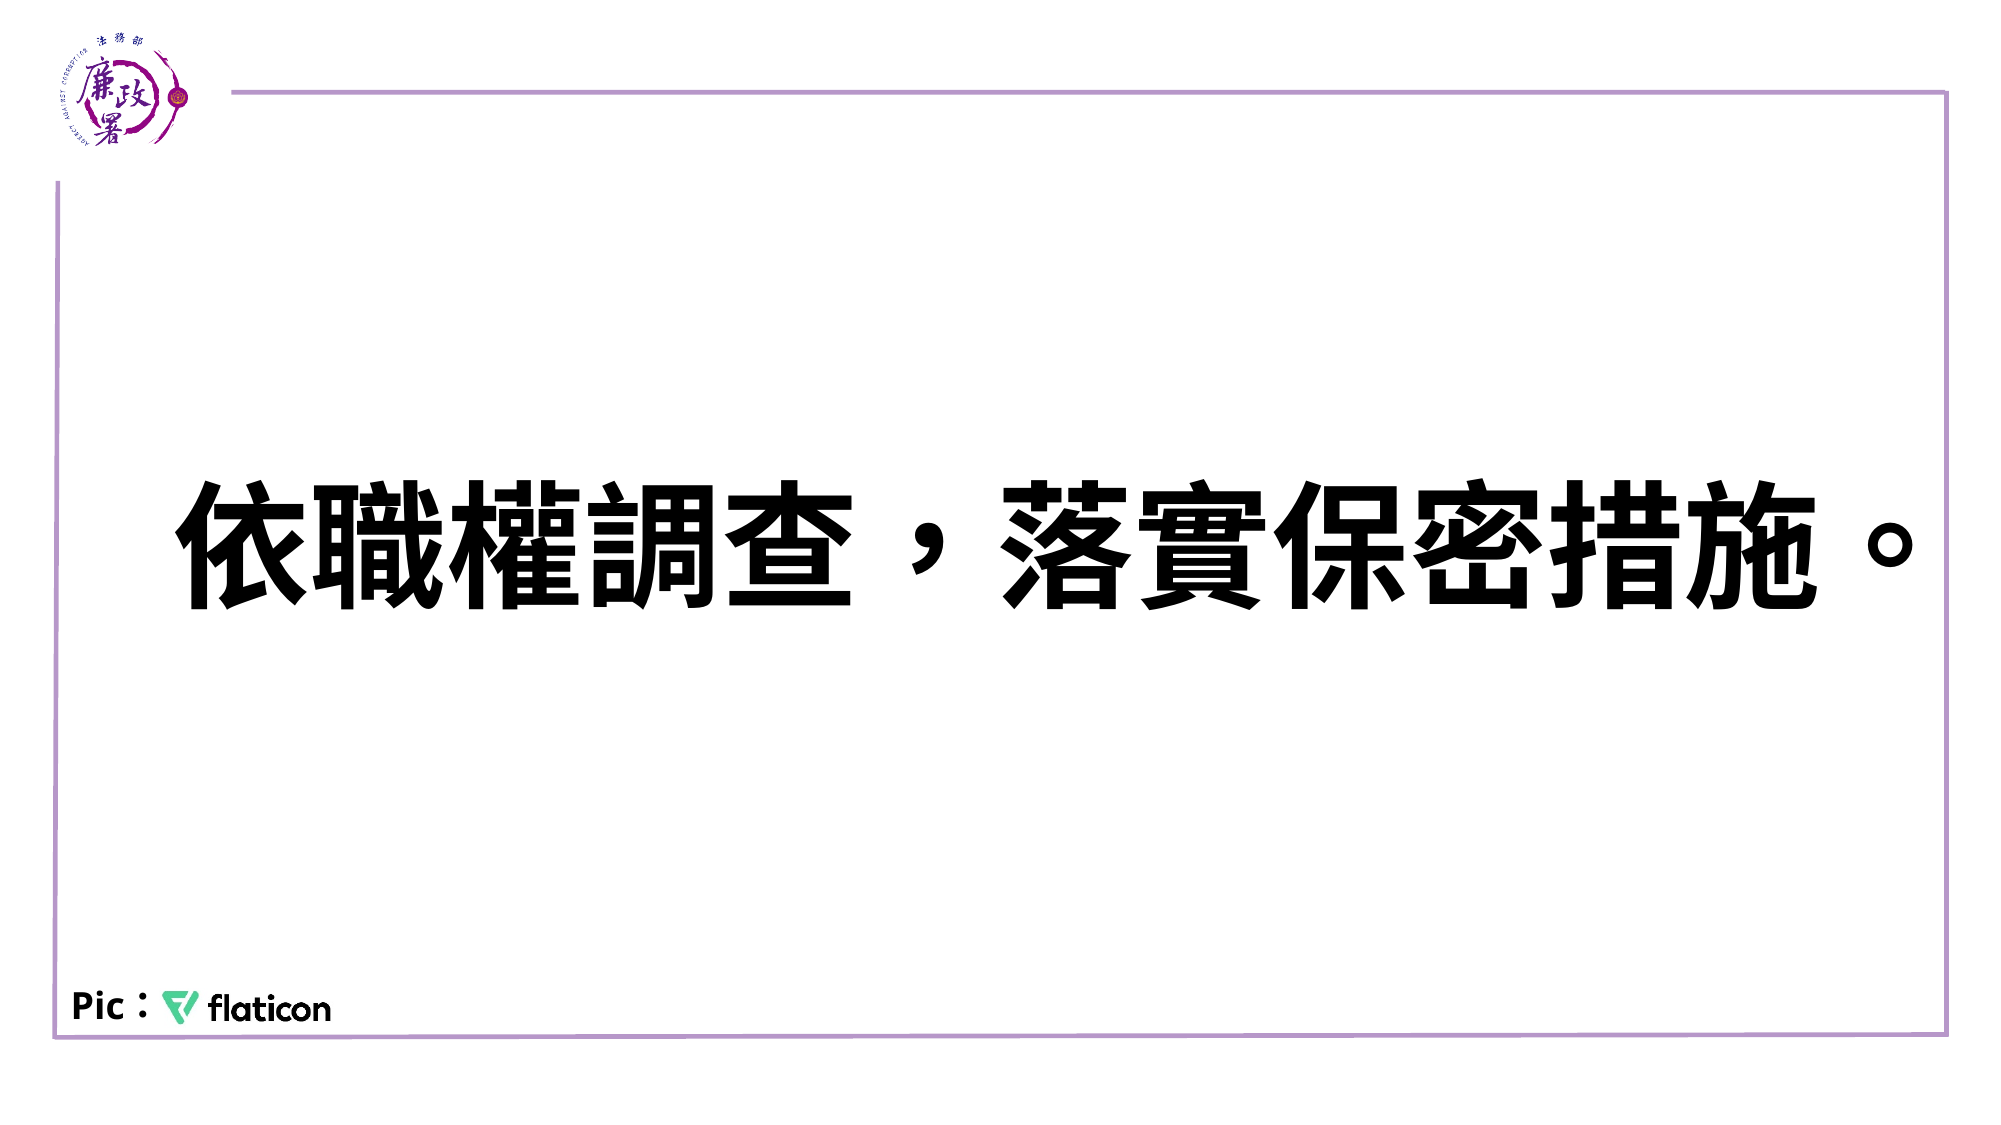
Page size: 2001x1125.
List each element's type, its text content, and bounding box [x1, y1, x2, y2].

text_box Pic： [55, 974, 178, 1035]
text_box 依職權調查，落實保密措施。 [157, 452, 1975, 633]
picture [159, 988, 334, 1028]
picture [60, 32, 188, 146]
